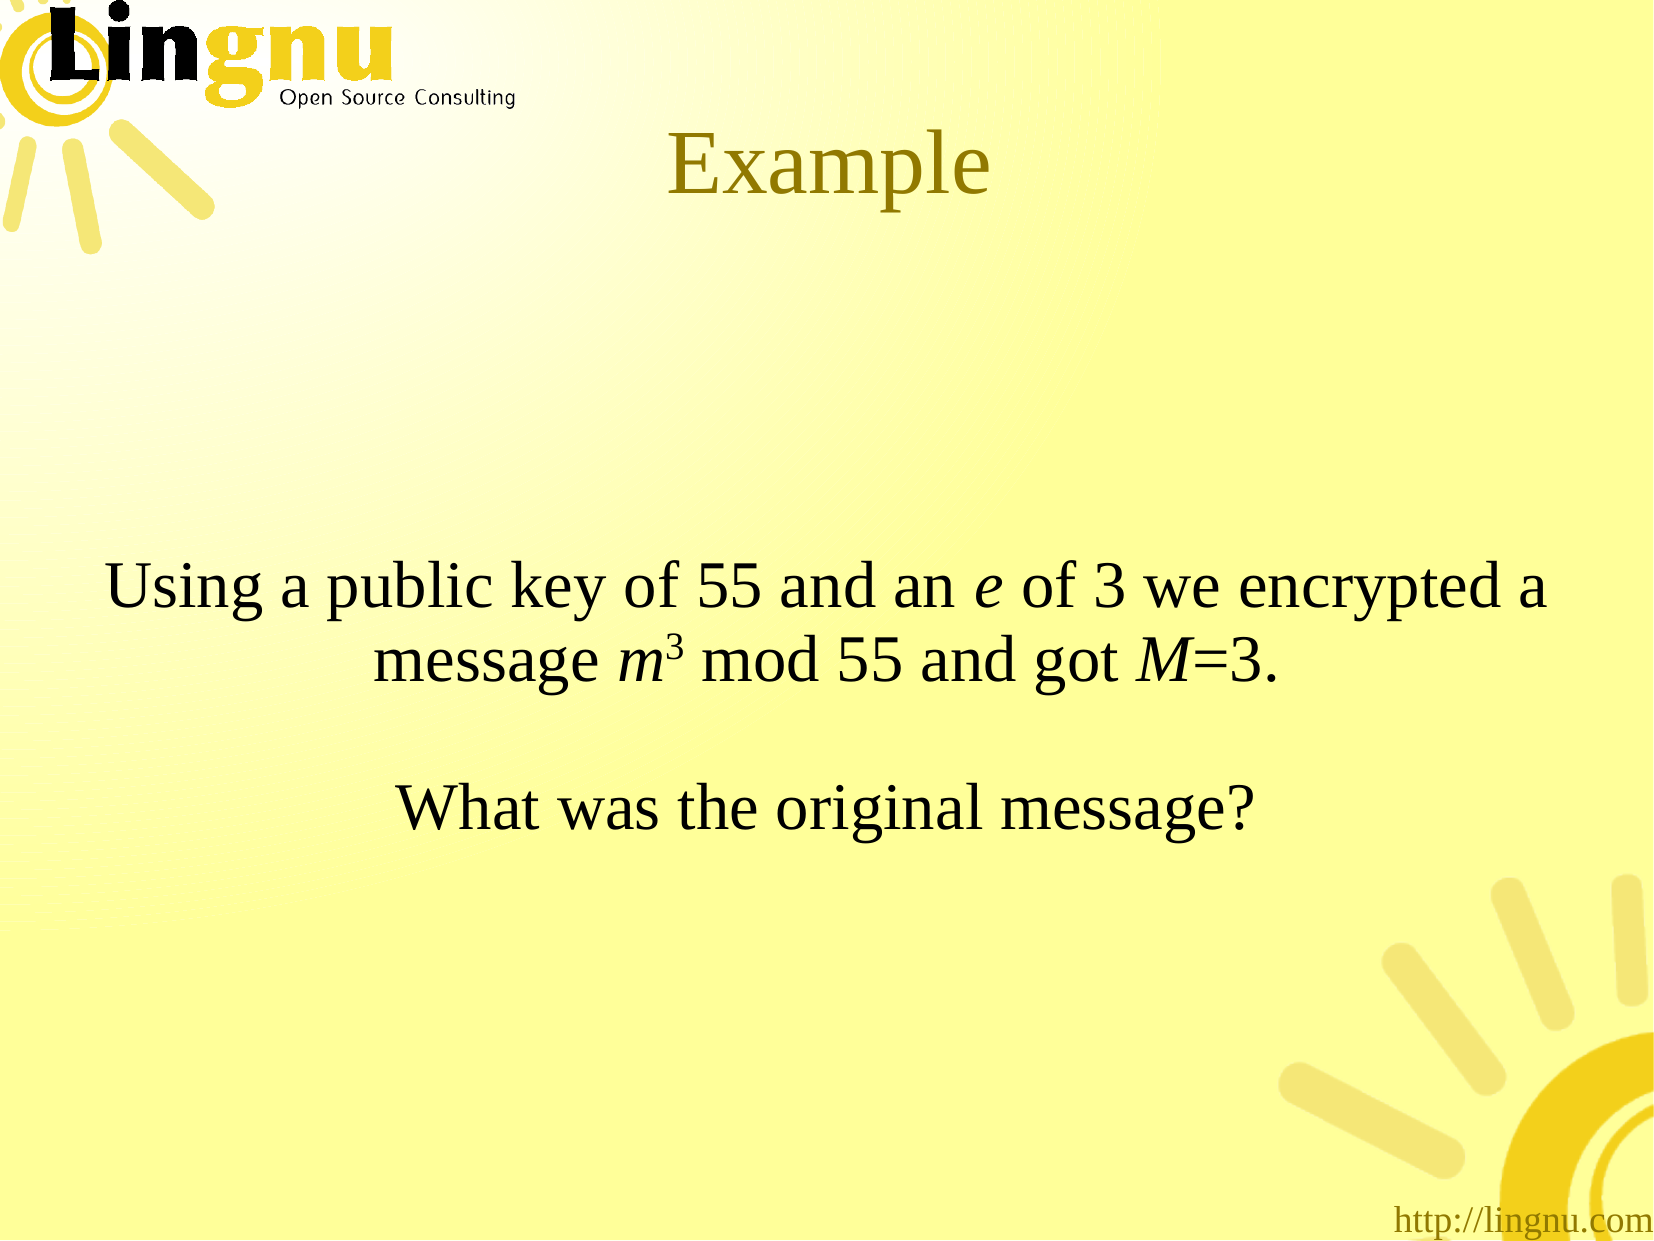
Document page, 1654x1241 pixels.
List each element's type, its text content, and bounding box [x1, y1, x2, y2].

picture [0, 0, 516, 256]
title Example [123, 58, 1536, 265]
subtitle Using a public key of 55 and an e of 3 we encrypted a message m3 mod 55 and got M=3. What was the original message? [29, 265, 1625, 1127]
picture [1256, 871, 1654, 1241]
